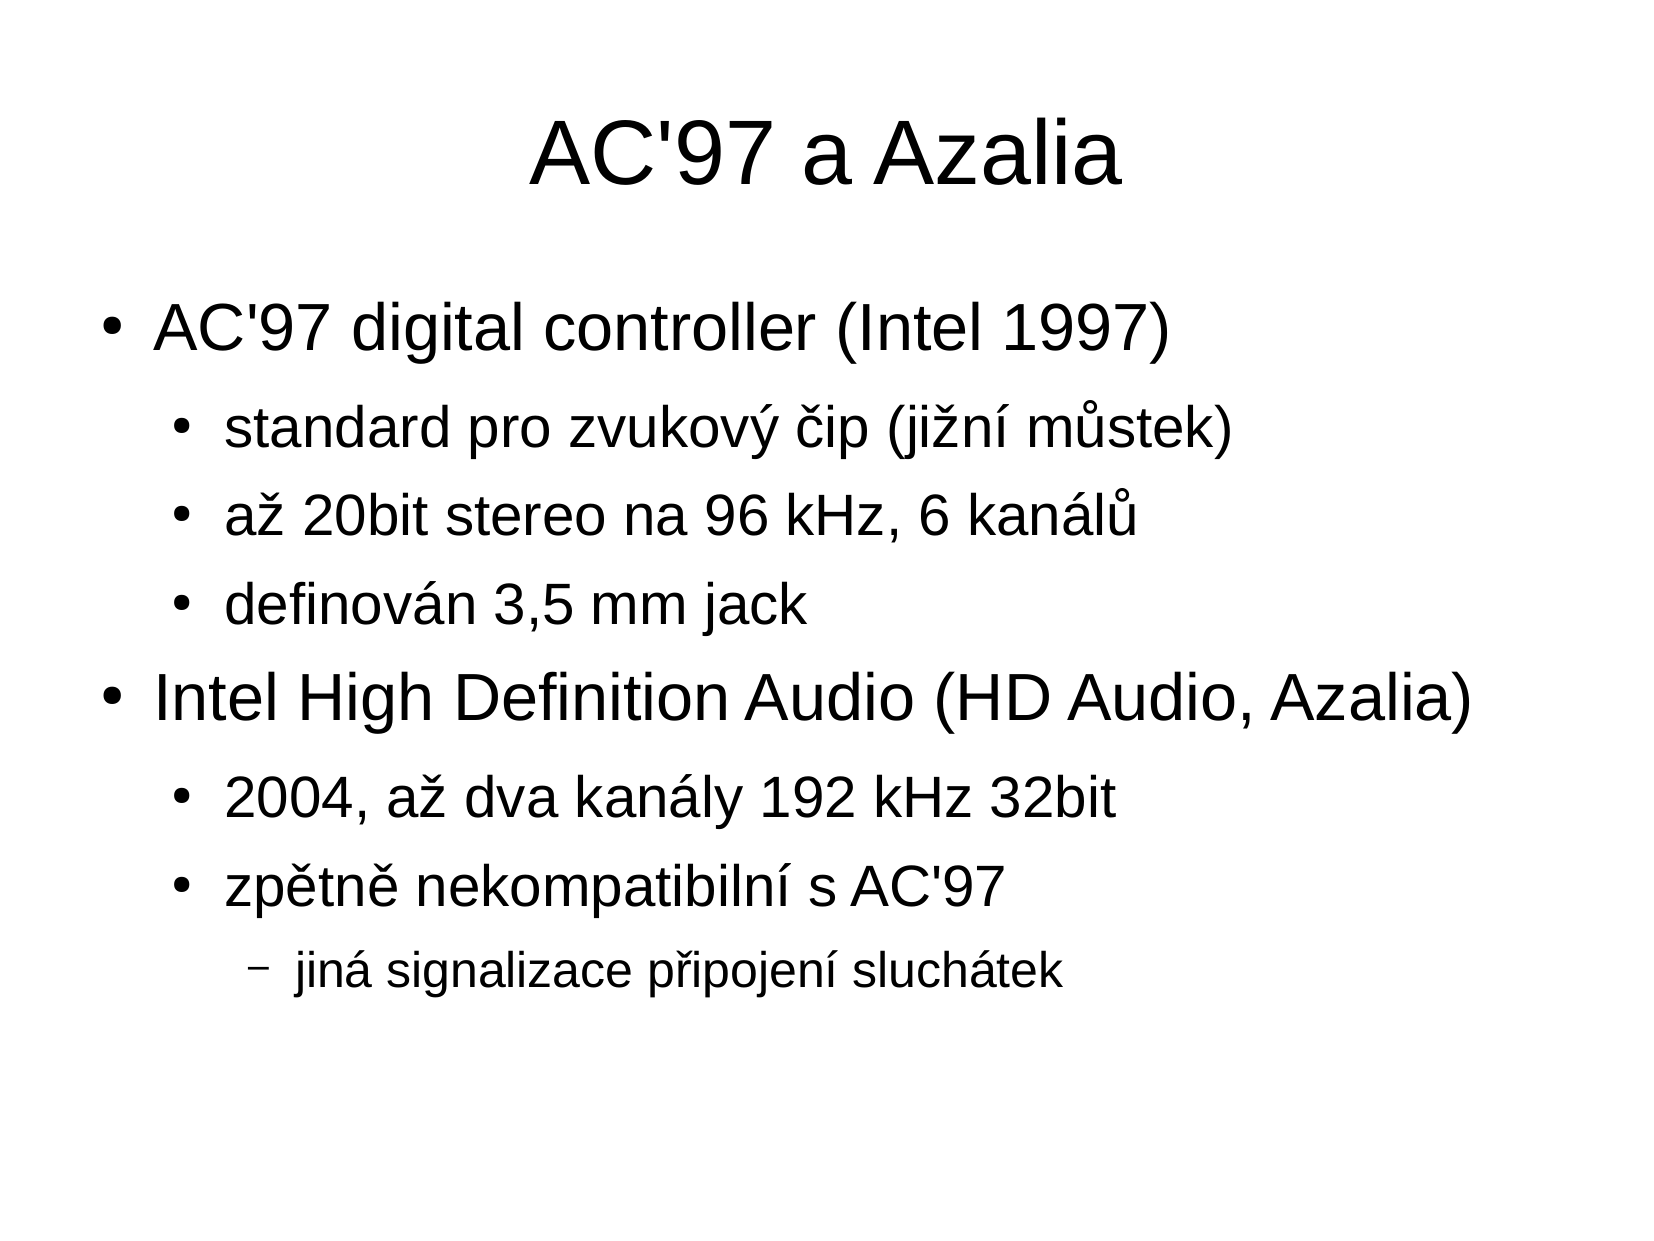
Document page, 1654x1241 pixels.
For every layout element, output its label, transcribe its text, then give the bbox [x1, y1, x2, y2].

title AC'97 a Azalia [82, 49, 1571, 257]
list AC'97 digital controller (Intel 1997) standard pro zvukový čip (jižní můstek) až 20bit stereo na 96 kHz, 6 kanálů definován 3,5 mm jack Intel High Definition Audio (HD Audio, Azalia) 2004, až dva kanály 192 kHz 32bit zpětně nekompatibilní s AC'97 jiná signalizace připojení sluchátek [82, 290, 1571, 1010]
